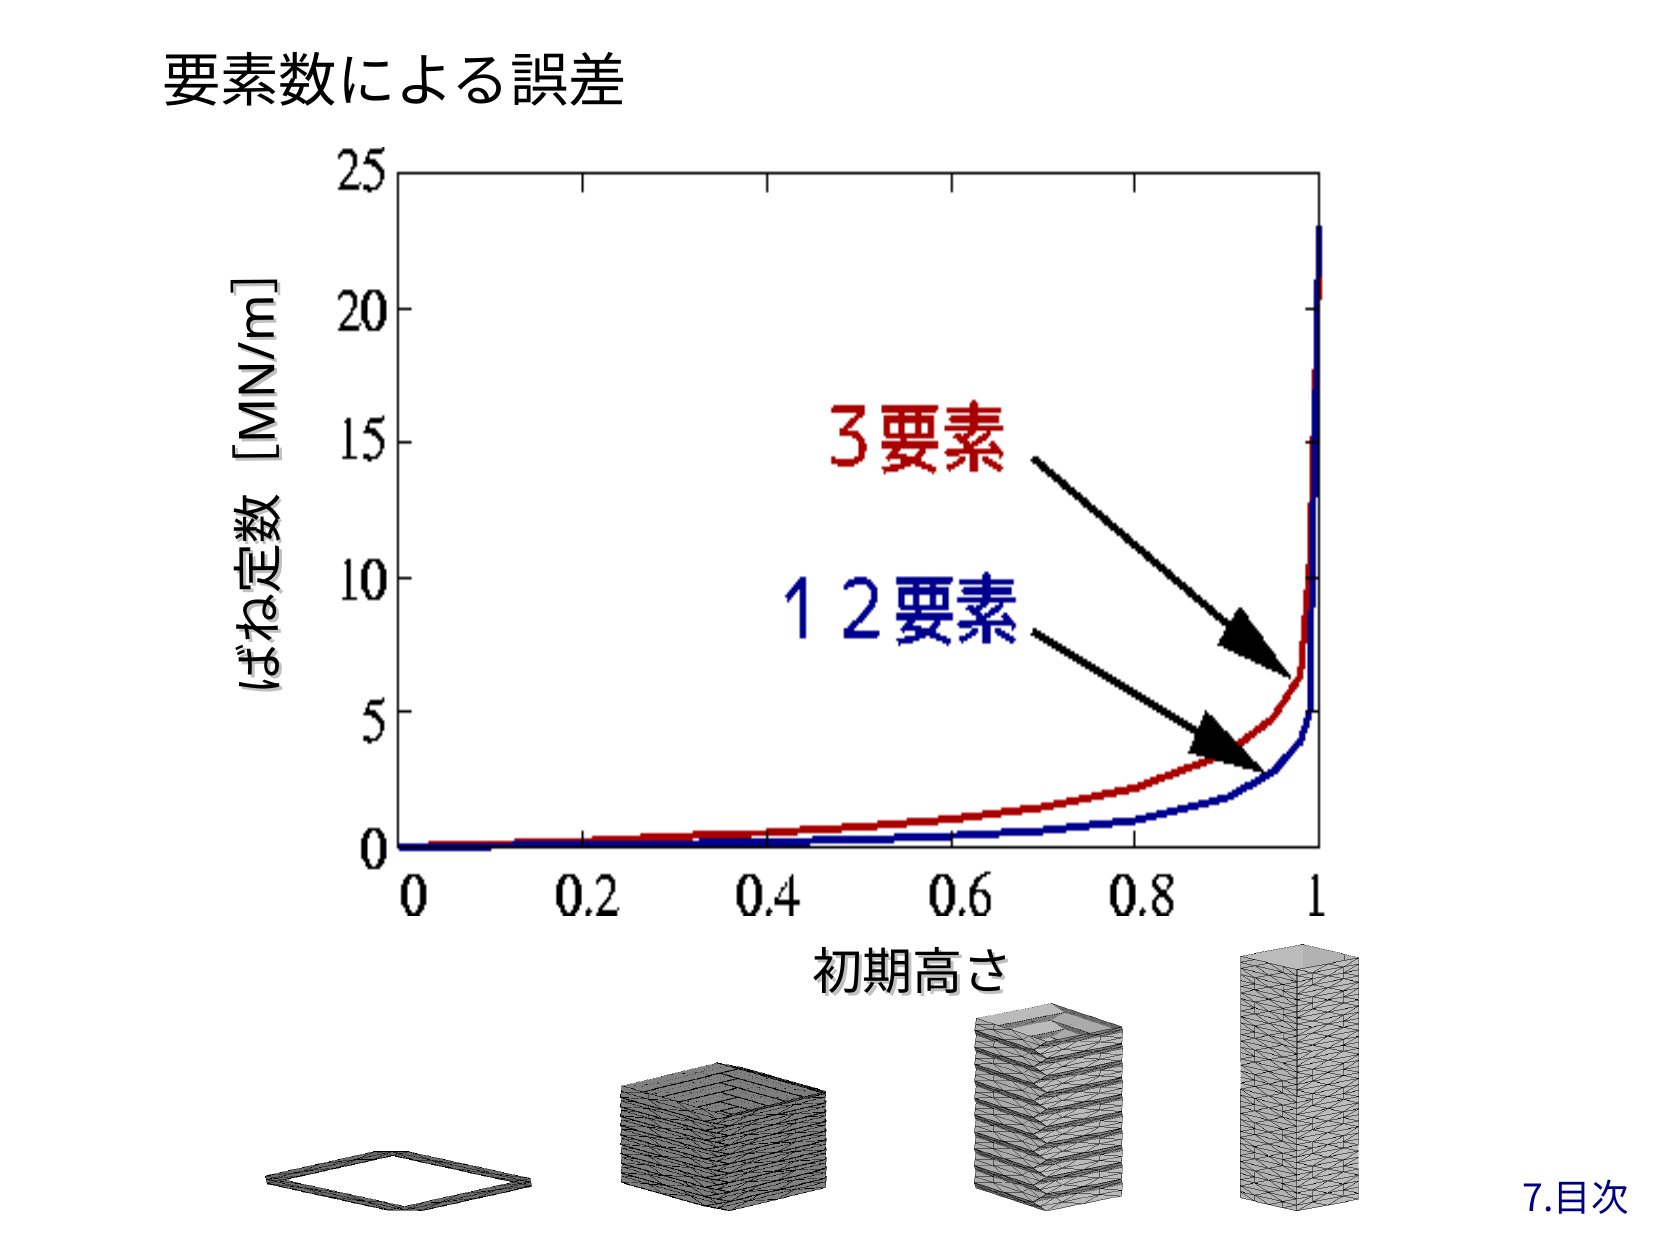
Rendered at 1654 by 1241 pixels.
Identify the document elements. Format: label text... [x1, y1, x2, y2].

text_box 初期高さ [797, 923, 1027, 1004]
picture [265, 1151, 532, 1211]
picture [620, 1062, 827, 1211]
text_box 7.目次 [1508, 1160, 1654, 1241]
picture [1240, 944, 1359, 1211]
text_box 要素数による誤差 [147, 27, 644, 119]
text_box ばね定数［MN/m］ [206, 177, 457, 709]
picture [324, 147, 1329, 916]
picture [974, 1003, 1123, 1211]
